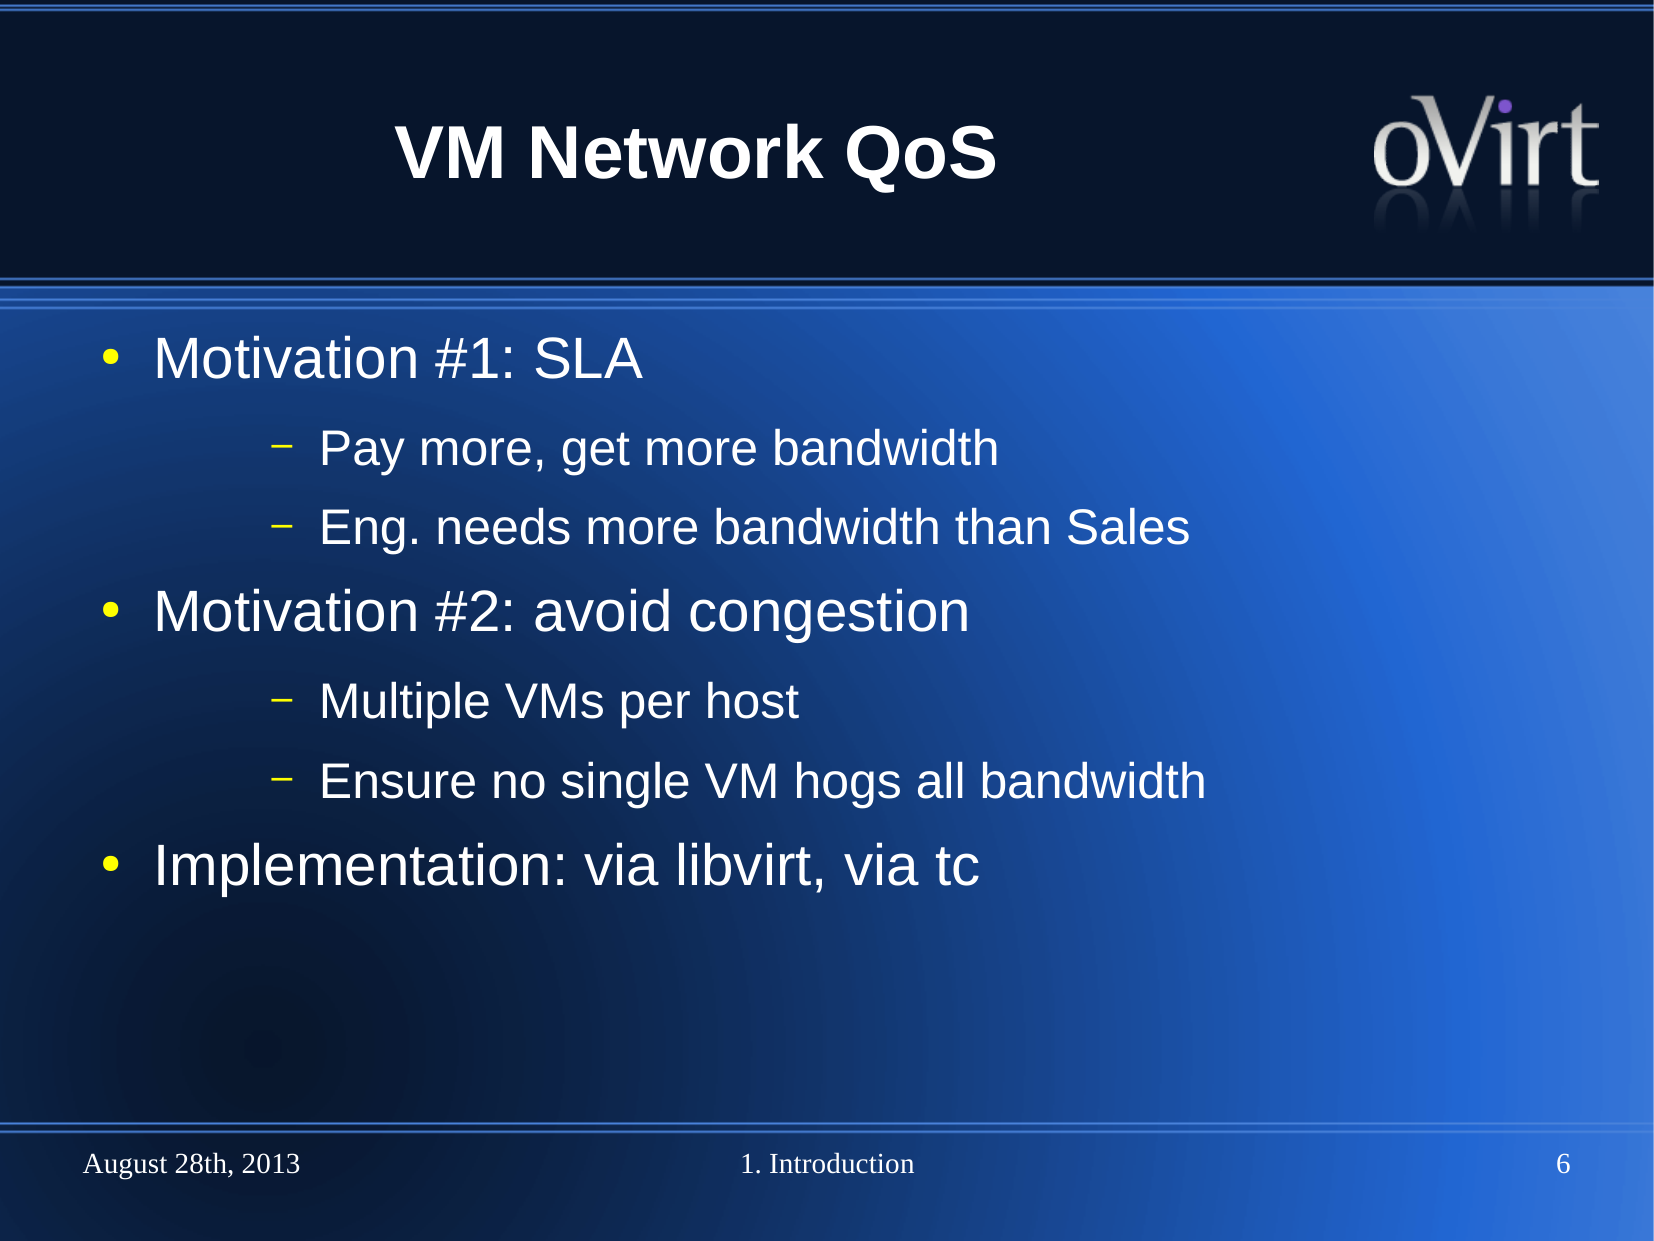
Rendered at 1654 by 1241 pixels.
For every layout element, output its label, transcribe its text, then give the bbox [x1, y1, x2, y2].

picture [0, 0, 1654, 1241]
list Motivation #1: SLA Pay more, get more bandwidth Eng. needs more bandwidth than Sales Motivation #2: avoid congestion Multiple VMs per host Ensure no single VM hogs all bandwidth Implementation: via libvirt, via tc [82, 325, 1538, 1031]
title VM Network QoS [82, 49, 1312, 257]
